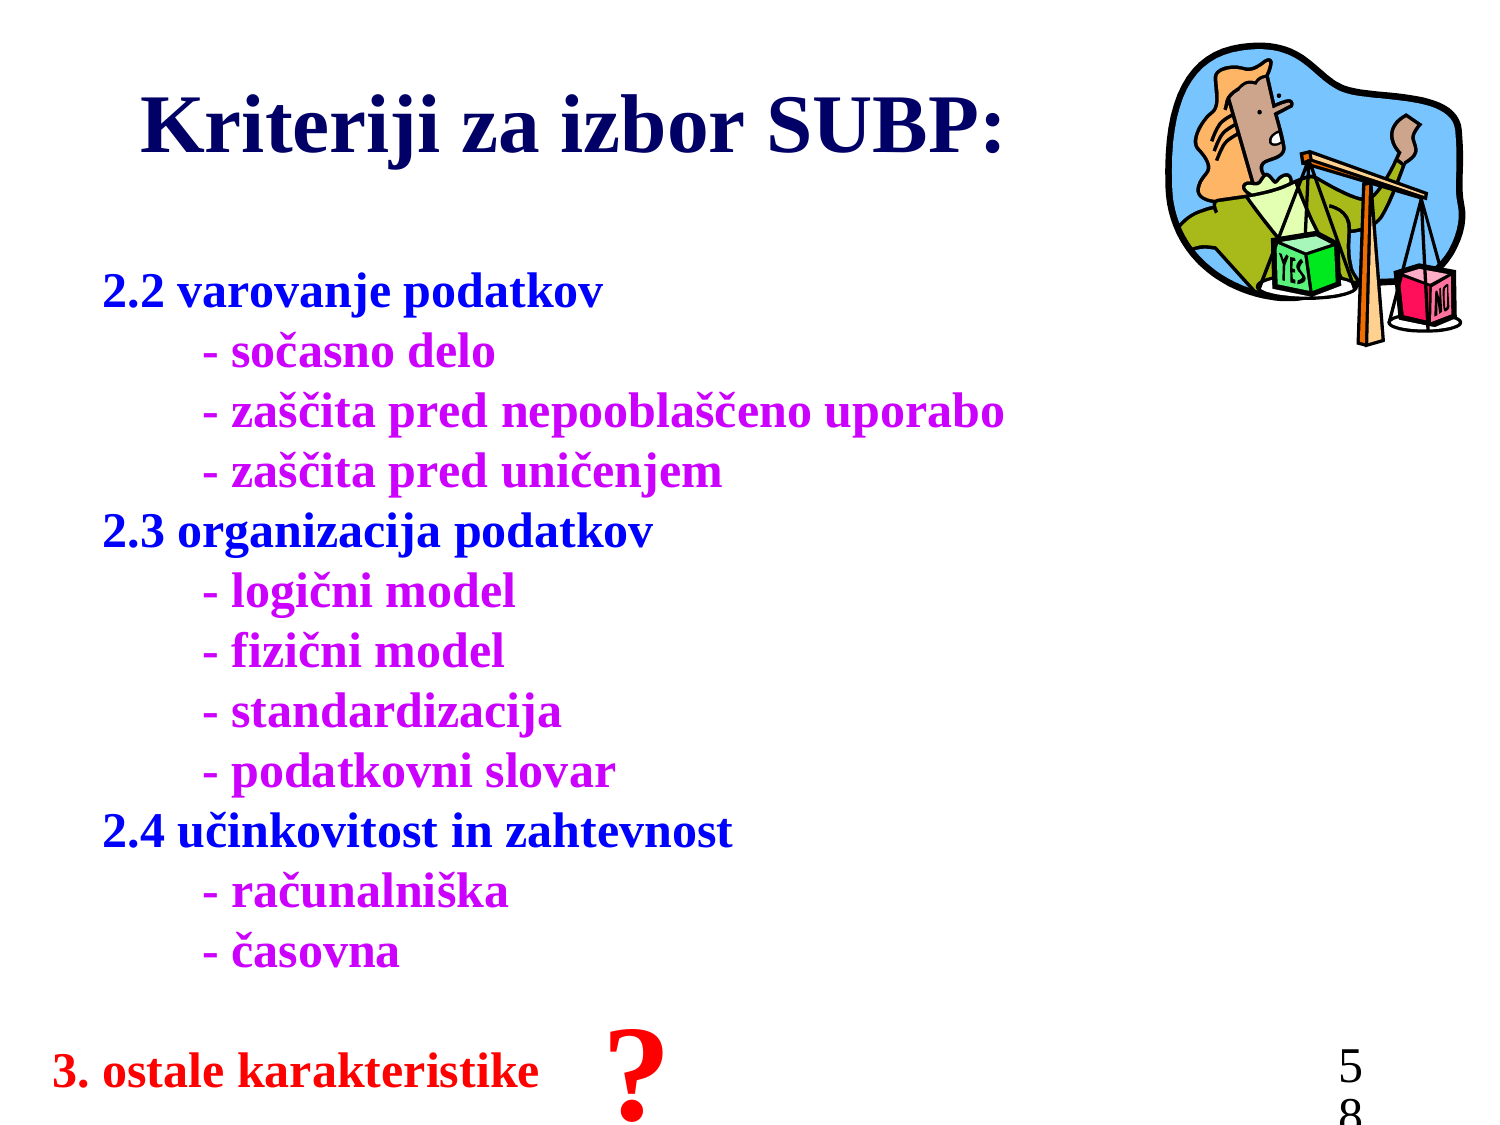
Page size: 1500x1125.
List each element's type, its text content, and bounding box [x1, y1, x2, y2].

text_box 2.2 varovanje podatkov - sočasno delo - zaščita pred nepooblaščeno uporabo - zaščita pred uničenjem 2.3 organizacija podatkov - logični model - fizični model - standardizacija - podatkovni slovar 2.4 učinkovitost in zahtevnost - računalniška - časovna 3. ostale karakteristike [37, 249, 1021, 1106]
text_box ? [587, 975, 687, 1125]
text_box Kriteriji za izbor SUBP: [125, 62, 1023, 178]
picture [1162, 37, 1468, 348]
